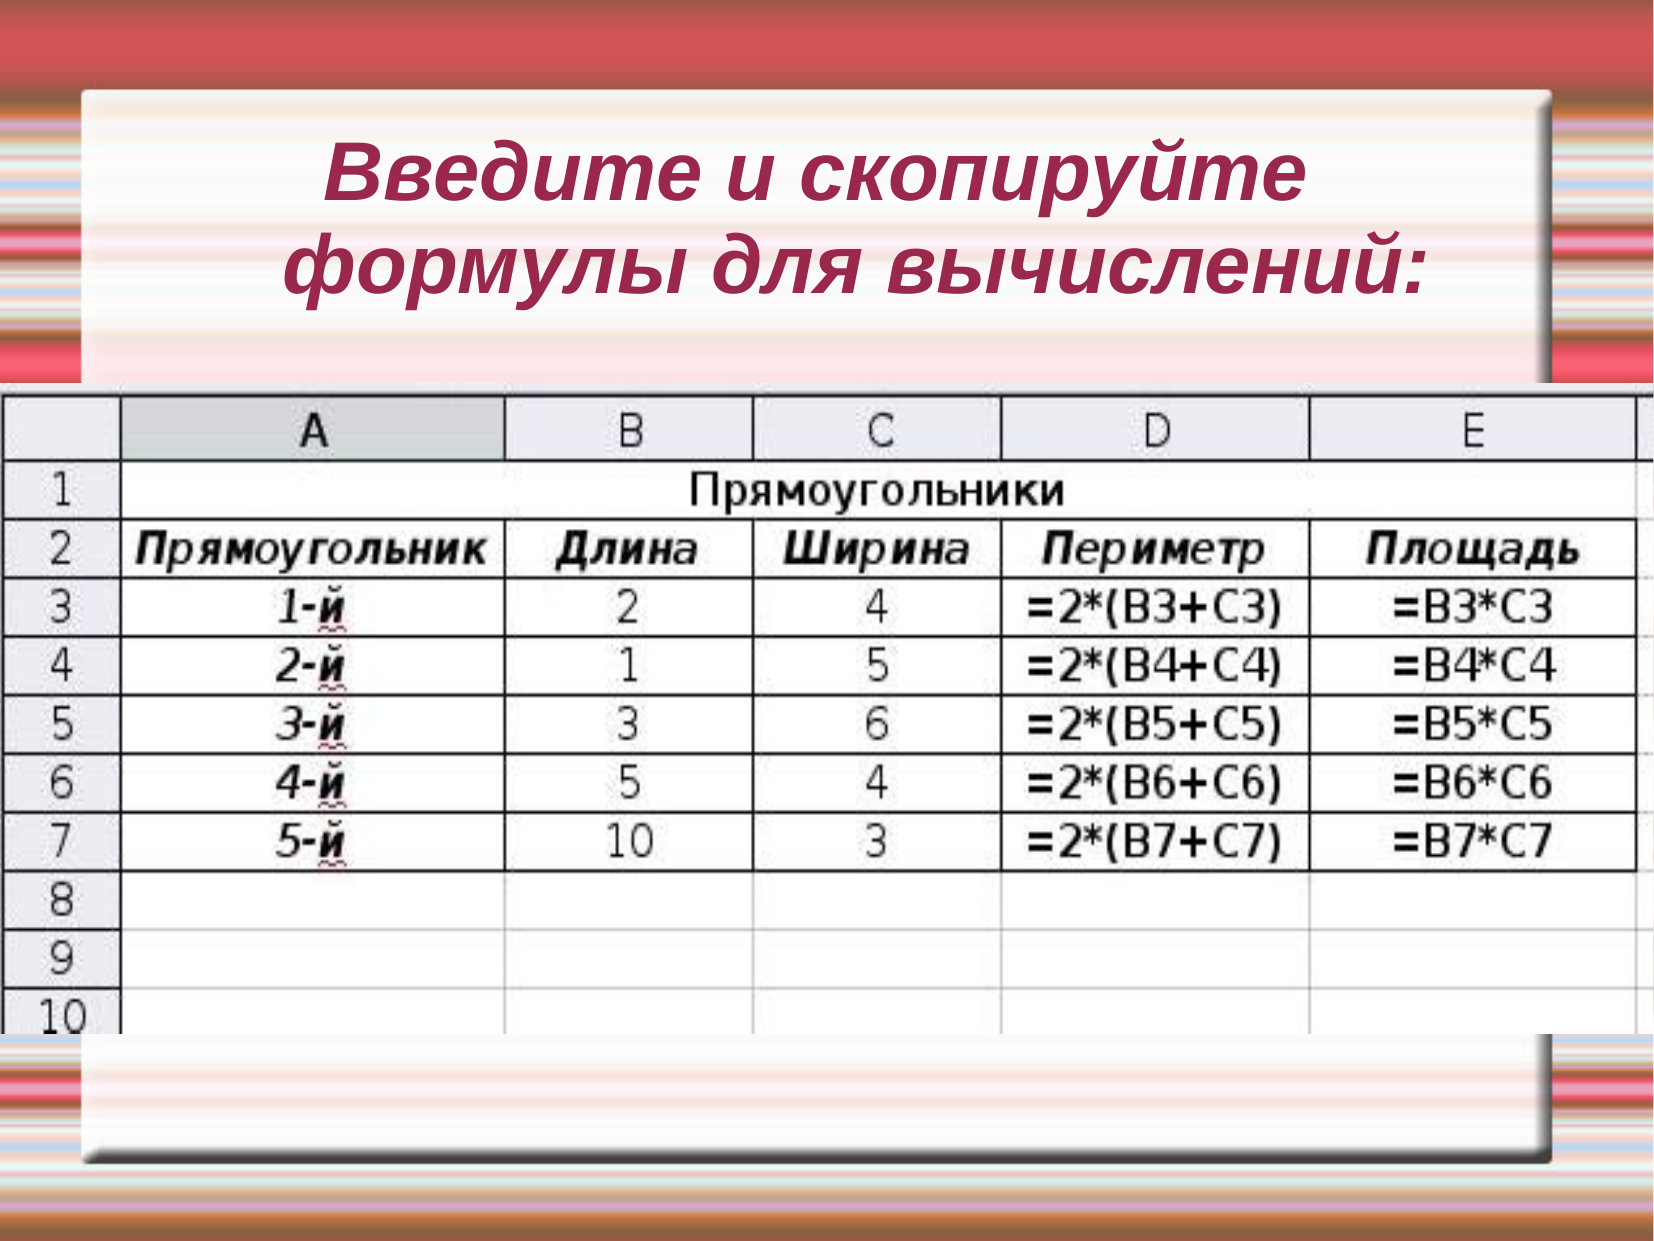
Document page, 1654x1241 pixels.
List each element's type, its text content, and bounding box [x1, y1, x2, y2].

picture [0, 0, 1654, 1241]
title Введите и скопируйте формулы для вычислений: [121, 114, 1534, 322]
